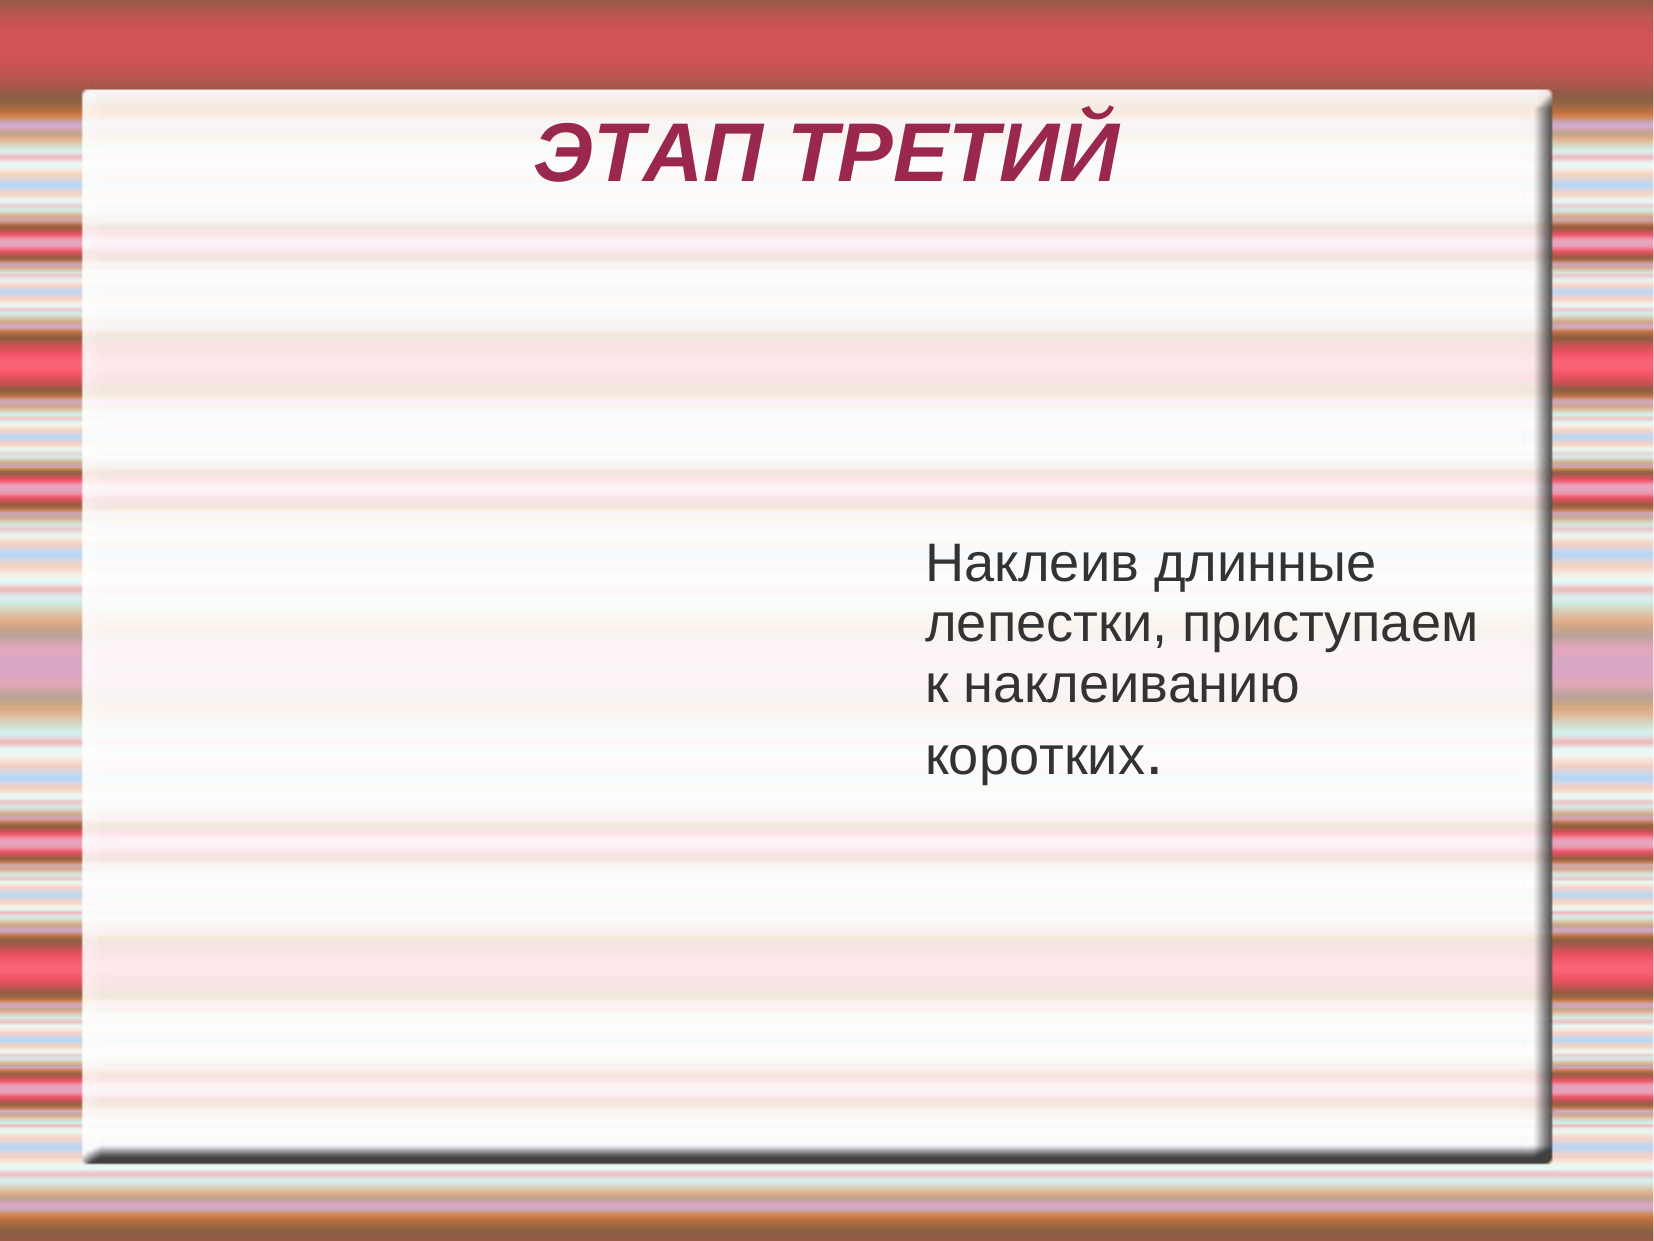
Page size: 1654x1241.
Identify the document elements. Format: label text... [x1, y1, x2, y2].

list Наклеив длинные лепестки, приступаем к наклеиванию коротких. [842, 350, 1517, 1133]
picture [0, 0, 1654, 1241]
title ЭТАП ТРЕТИЙ [82, 56, 1571, 250]
